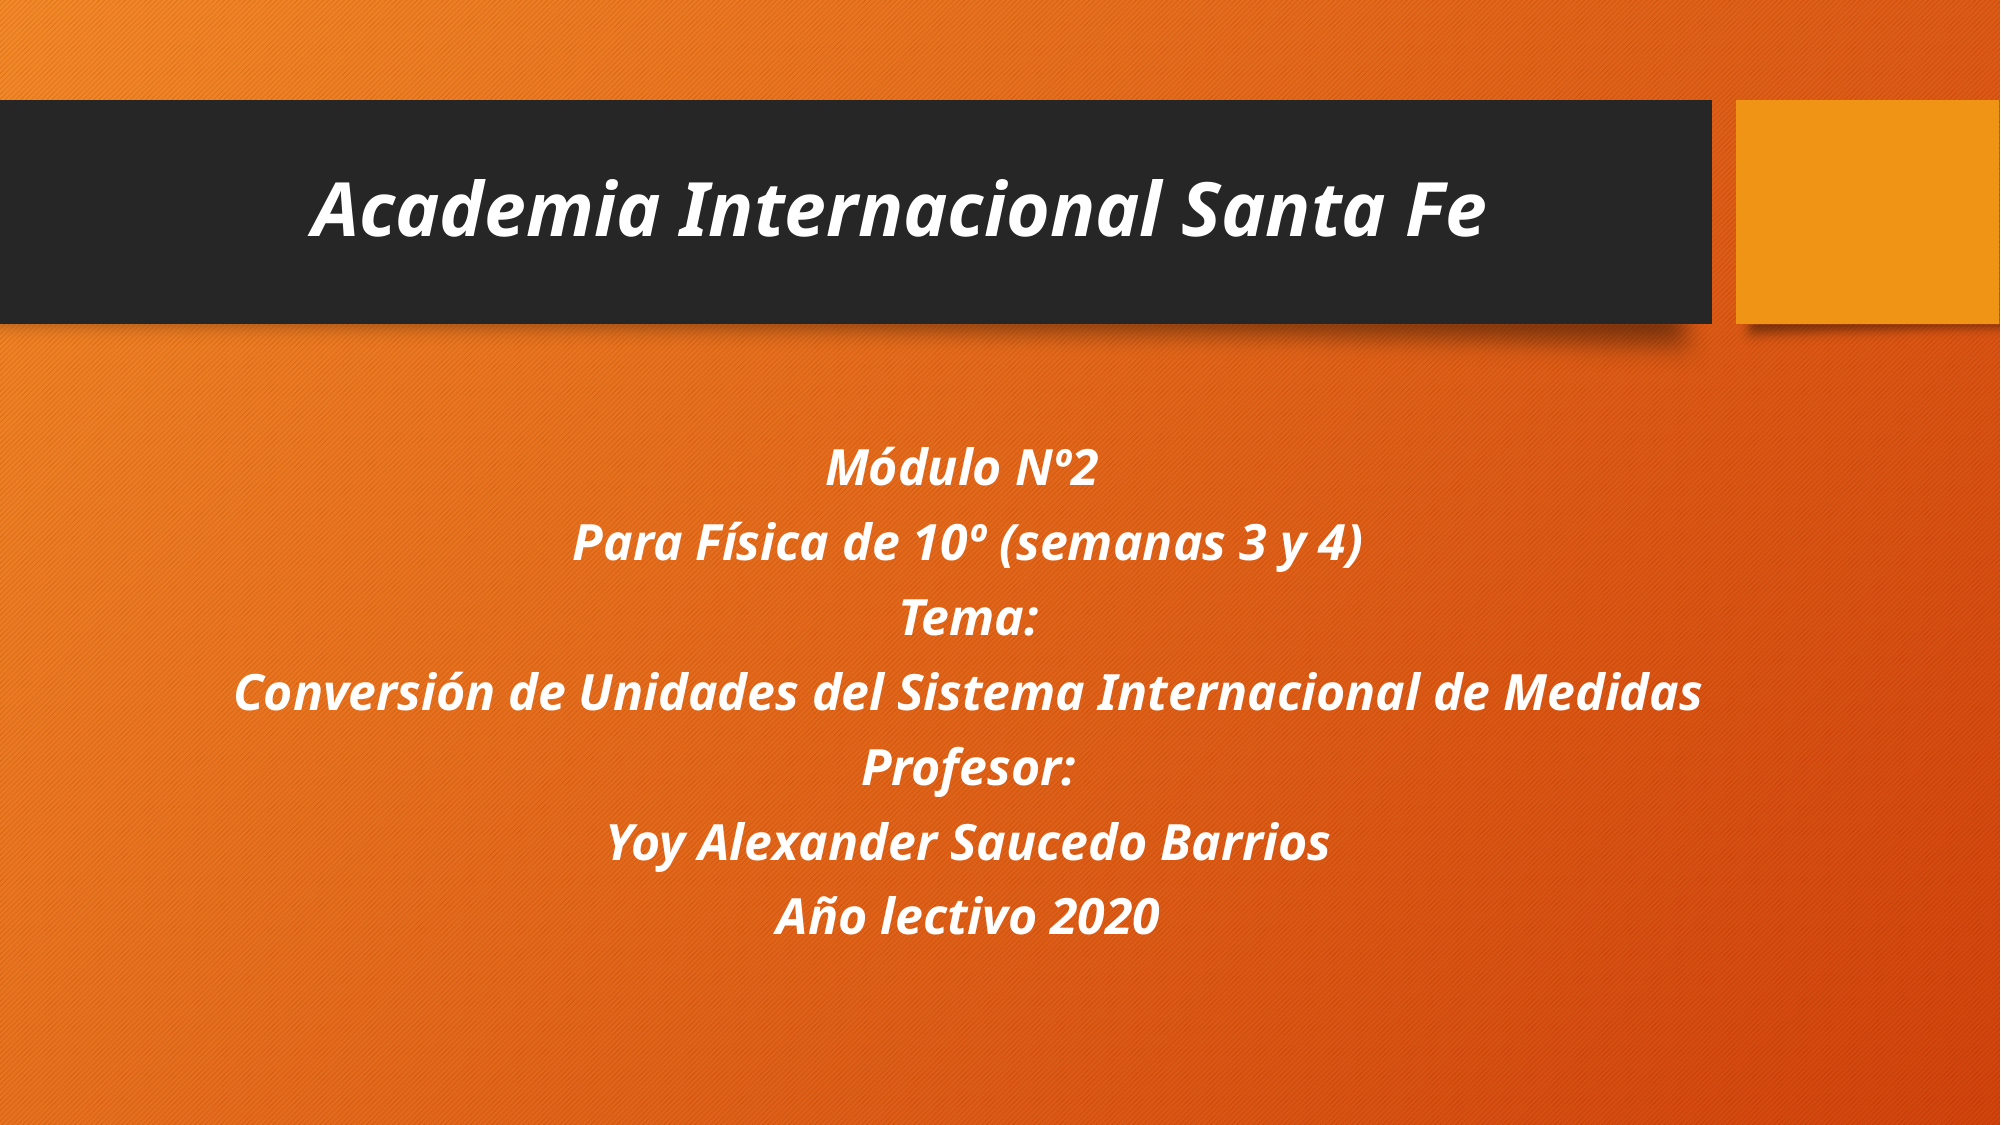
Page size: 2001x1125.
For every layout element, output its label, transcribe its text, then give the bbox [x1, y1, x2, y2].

title Academia Internacional Santa Fe [111, 123, 1689, 301]
list Módulo Nº2 Para Física de 10º (semanas 3 y 4) Tema: Conversión de Unidades del Sistema Internacional de Medidas Profesor: Yoy Alexander Saucedo Barrios Año lectivo 2020 [89, 354, 1848, 1033]
